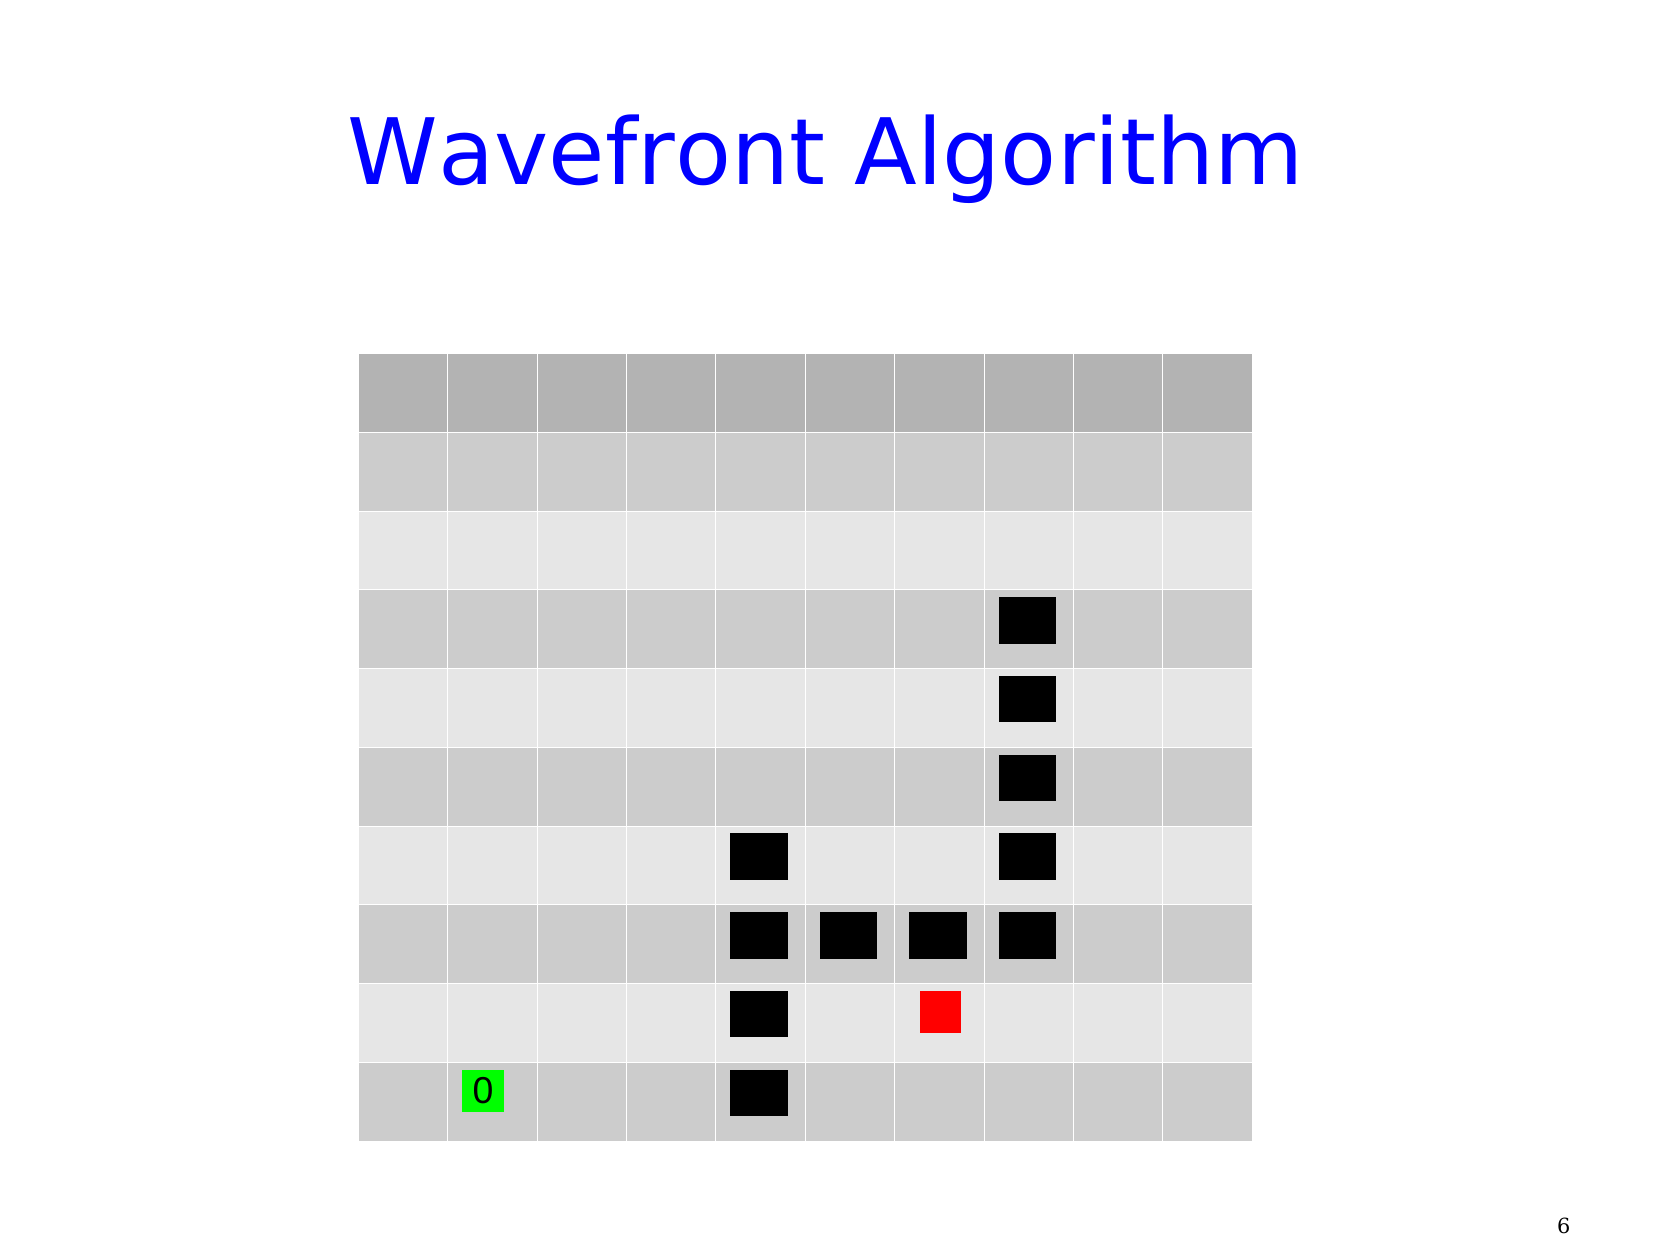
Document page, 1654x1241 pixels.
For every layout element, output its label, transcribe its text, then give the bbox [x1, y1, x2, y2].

table_cell [985, 1063, 1073, 1141]
table_cell [359, 984, 447, 1062]
table_cell [1163, 669, 1252, 747]
table_header [985, 354, 1073, 432]
title Wavefront Algorithm [82, 49, 1571, 257]
table_cell [716, 669, 805, 747]
table_cell [806, 984, 894, 1062]
table_cell [1074, 984, 1162, 1062]
table_cell [359, 827, 447, 904]
table_cell [1163, 512, 1252, 589]
table_cell [1163, 748, 1252, 826]
table_cell [538, 905, 626, 983]
table_cell [1163, 1063, 1252, 1141]
table_cell [716, 433, 805, 511]
table_cell [806, 905, 894, 983]
table_cell [1074, 590, 1162, 668]
table_cell [1074, 669, 1162, 747]
table_cell [985, 984, 1073, 1062]
table_cell [627, 669, 715, 747]
table_cell [985, 512, 1073, 589]
table_cell [895, 669, 984, 747]
table_cell [627, 827, 715, 904]
table_cell [716, 827, 805, 904]
table_cell [806, 590, 894, 668]
table_cell [448, 590, 537, 668]
table_cell [716, 1063, 805, 1141]
table_cell [359, 1063, 447, 1141]
table_cell [895, 433, 984, 511]
table_cell [627, 748, 715, 826]
table_cell [448, 512, 537, 589]
table_header [359, 354, 447, 432]
table_cell [627, 984, 715, 1062]
table_cell [538, 984, 626, 1062]
table_cell [716, 590, 805, 668]
table_cell [359, 905, 447, 983]
table_cell [1163, 590, 1252, 668]
table_cell [1074, 433, 1162, 511]
table_cell [538, 827, 626, 904]
table_cell [538, 1063, 626, 1141]
table_cell [359, 433, 447, 511]
table_cell [1074, 1063, 1162, 1141]
table_cell [627, 590, 715, 668]
table_cell [1163, 433, 1252, 511]
table_cell [985, 905, 1073, 983]
table_cell [1074, 748, 1162, 826]
table_cell [806, 433, 894, 511]
table_header [806, 354, 894, 432]
table_cell [1074, 905, 1162, 983]
table_header [1074, 354, 1162, 432]
table_cell 0 [448, 1063, 537, 1141]
table_cell [895, 590, 984, 668]
table_cell [716, 905, 805, 983]
table_cell [538, 433, 626, 511]
table_cell [627, 512, 715, 589]
table_header [448, 354, 537, 432]
table_cell [806, 669, 894, 747]
table_cell [806, 512, 894, 589]
table_cell [448, 669, 537, 747]
table_cell [1163, 984, 1252, 1062]
table_header [895, 354, 984, 432]
table_cell [538, 748, 626, 826]
table_cell [359, 512, 447, 589]
table_cell [538, 590, 626, 668]
table_cell [985, 669, 1073, 747]
table_cell [448, 433, 537, 511]
table_header [1163, 354, 1252, 432]
table_cell [1074, 512, 1162, 589]
table_cell [716, 748, 805, 826]
table_cell [716, 512, 805, 589]
table_cell [895, 512, 984, 589]
table_cell [359, 669, 447, 747]
table_cell [448, 748, 537, 826]
table_cell [716, 984, 805, 1062]
table_cell [627, 1063, 715, 1141]
table_cell [895, 984, 984, 1062]
table_cell [985, 590, 1073, 668]
table_cell [1163, 905, 1252, 983]
table_cell [895, 1063, 984, 1141]
table_cell [895, 827, 984, 904]
table_cell [985, 748, 1073, 826]
table_cell [627, 433, 715, 511]
table_cell [806, 1063, 894, 1141]
table_cell [1163, 827, 1252, 904]
table_header [627, 354, 715, 432]
table_cell [359, 748, 447, 826]
table_cell [627, 905, 715, 983]
table_cell [538, 512, 626, 589]
table_cell [448, 984, 537, 1062]
table_cell [1074, 827, 1162, 904]
table_header [538, 354, 626, 432]
table_cell [985, 433, 1073, 511]
table_cell [448, 827, 537, 904]
table_cell [448, 905, 537, 983]
table_header [716, 354, 805, 432]
table_cell [359, 590, 447, 668]
table_cell [985, 827, 1073, 904]
table_cell [806, 827, 894, 904]
table_cell [895, 748, 984, 826]
table_cell [806, 748, 894, 826]
table_cell [895, 905, 984, 983]
table_cell [538, 669, 626, 747]
